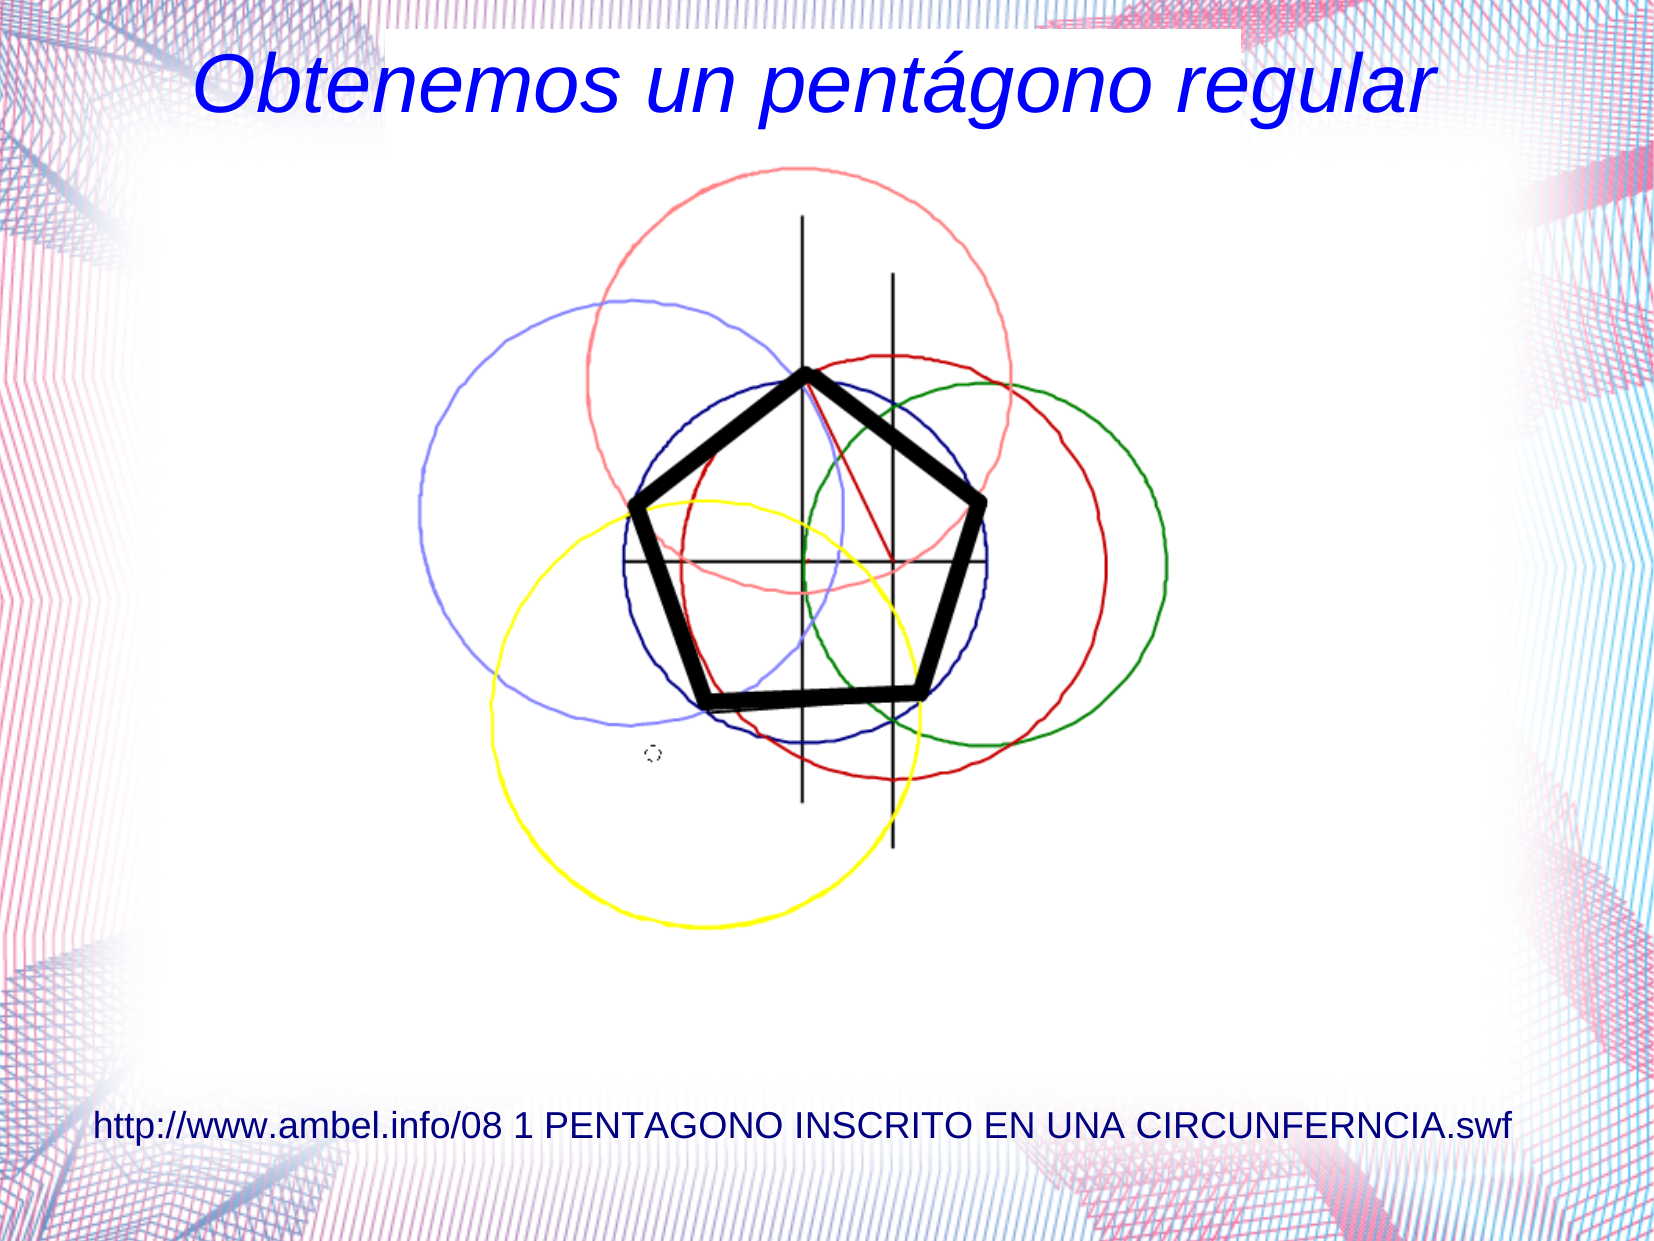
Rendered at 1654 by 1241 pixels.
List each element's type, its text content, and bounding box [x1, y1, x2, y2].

picture [0, 0, 1654, 1241]
text_box Obtenemos un pentágono regular [177, 29, 1595, 178]
subtitle http://www.ambel.info/08 1 PENTAGONO INSCRITO EN UNA CIRCUNFERNCIA.swf [59, 1062, 1548, 1188]
